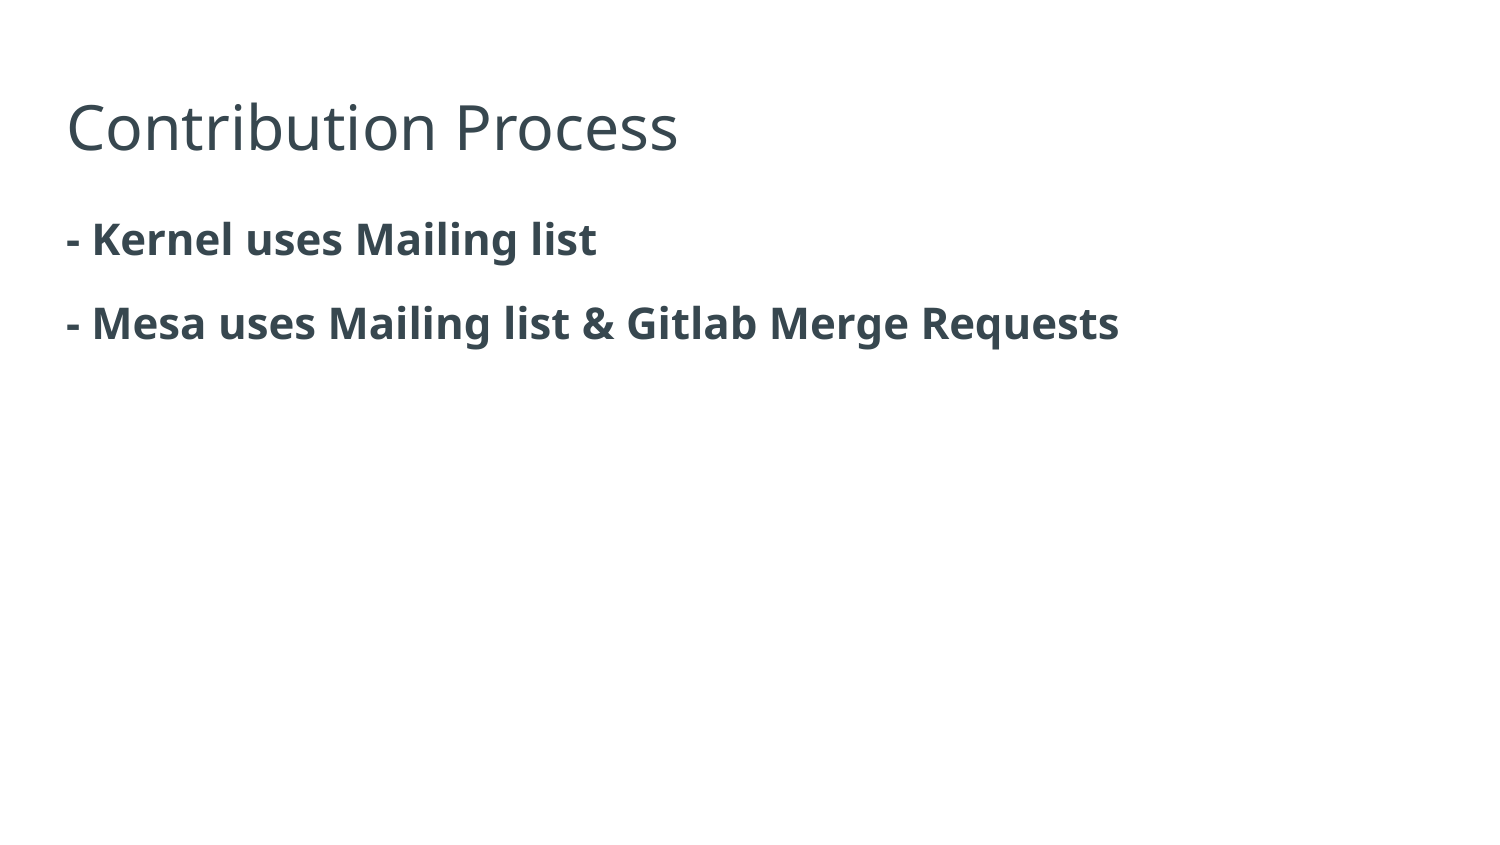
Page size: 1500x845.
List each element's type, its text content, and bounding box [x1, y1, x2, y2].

title Contribution Process [51, 72, 1449, 167]
list - Kernel uses Mailing list - Mesa uses Mailing list & Gitlab Merge Requests [51, 189, 1381, 750]
